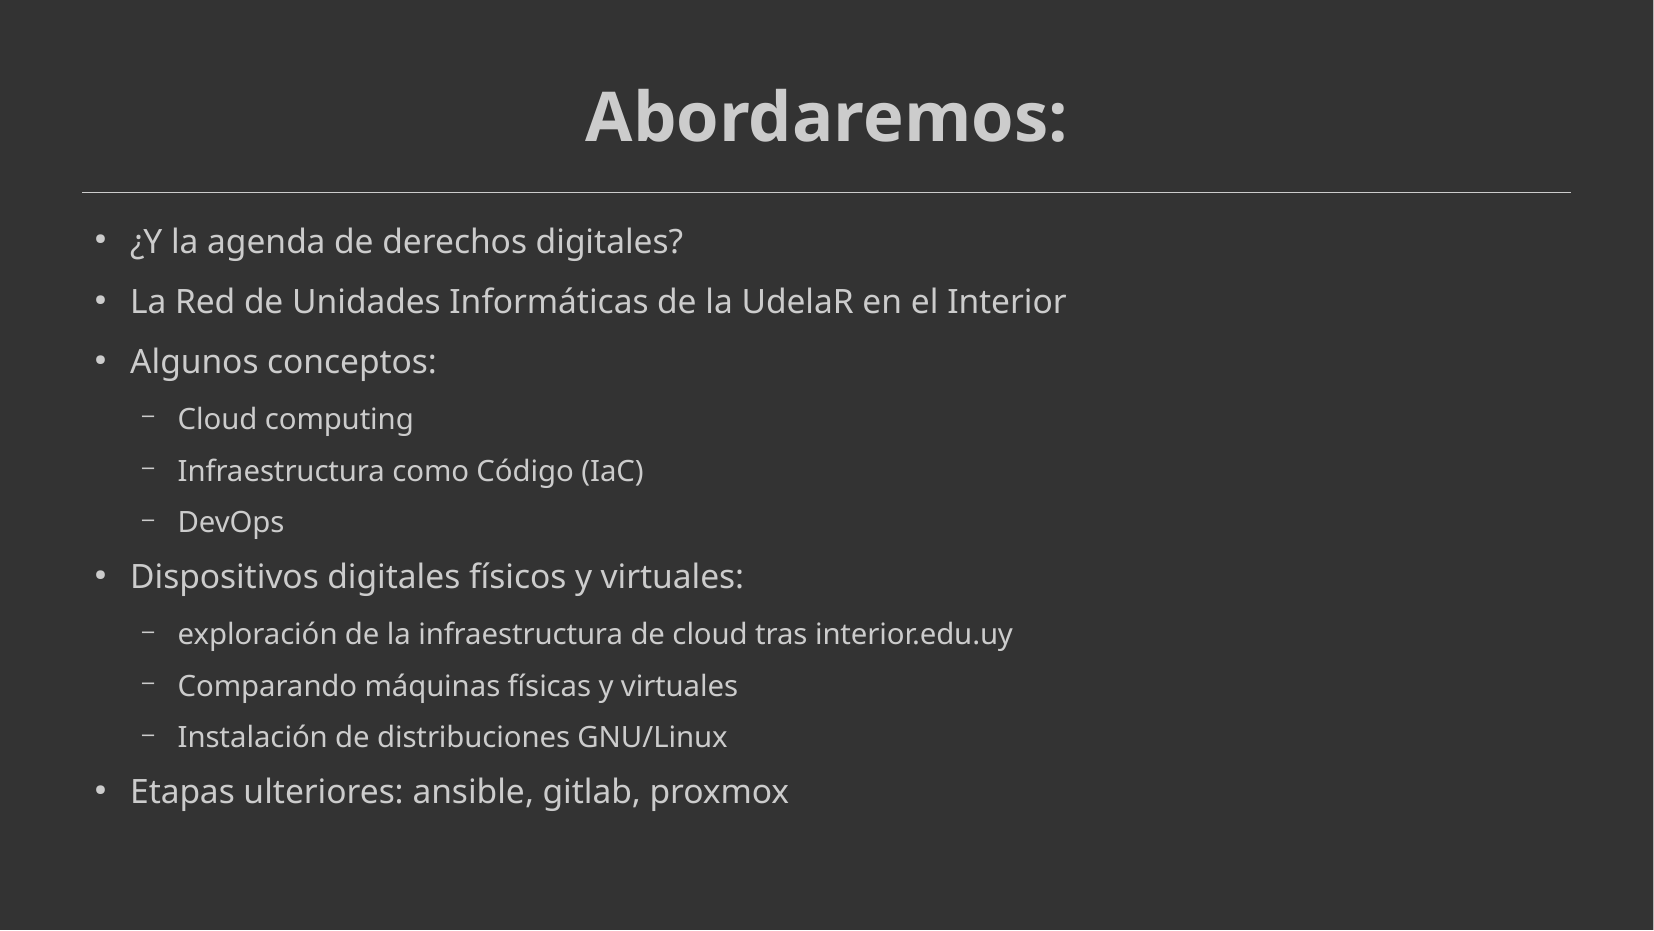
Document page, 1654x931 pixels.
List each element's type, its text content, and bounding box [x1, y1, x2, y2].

title Abordaremos: [82, 37, 1571, 193]
list ¿Y la agenda de derechos digitales? La Red de Unidades Informáticas de la UdelaR en el Interior Algunos conceptos: Cloud computing Infraestructura como Código (IaC) DevOps Dispositivos digitales físicos y virtuales: exploración de la infraestructura de cloud tras interior.edu.uy Comparando máquinas físicas y virtuales Instalación de distribuciones GNU/Linux Etapas ulteriores: ansible, gitlab, proxmox [82, 217, 1571, 815]
